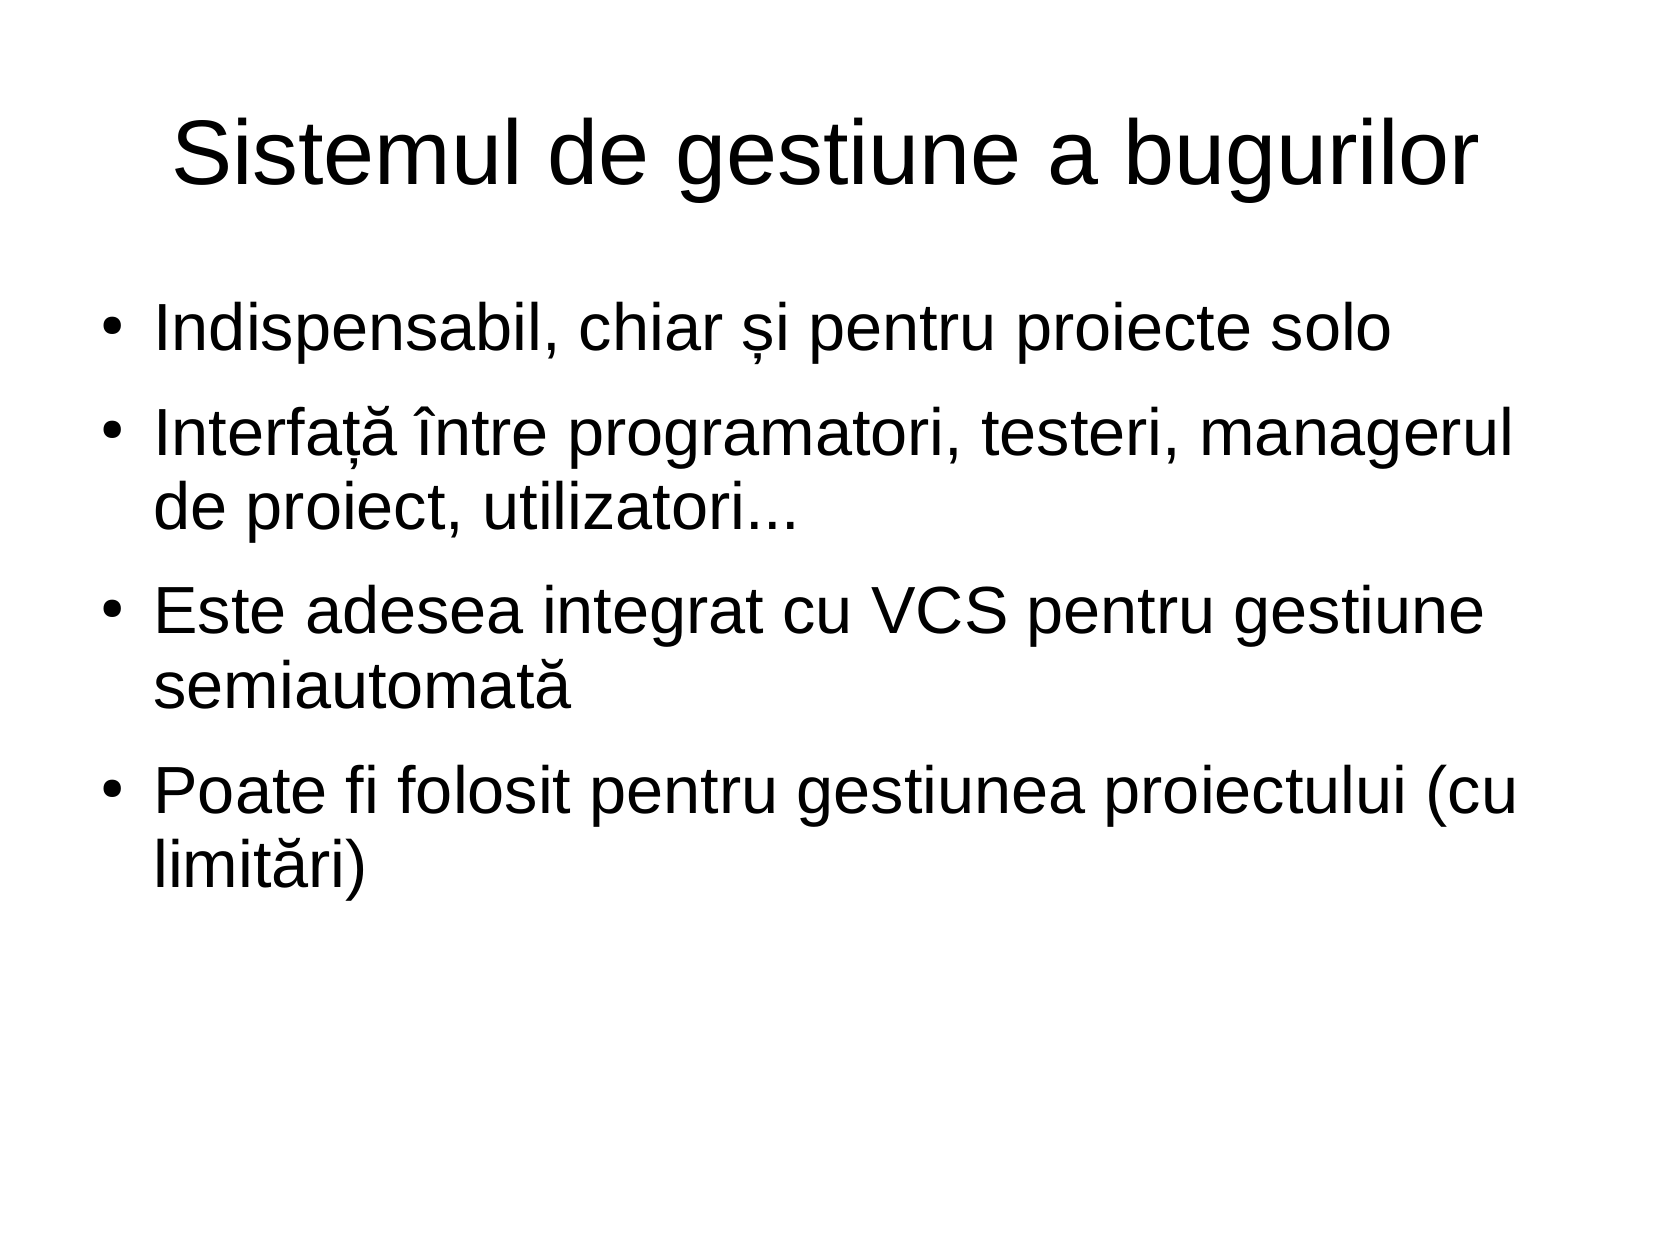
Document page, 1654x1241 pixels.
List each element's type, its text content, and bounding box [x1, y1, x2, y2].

title Sistemul de gestiune a bugurilor [82, 56, 1571, 250]
list Indispensabil, chiar și pentru proiecte solo Interfață între programatori, testeri, managerul de proiect, utilizatori... Este adesea integrat cu VCS pentru gestiune semiautomată Poate fi folosit pentru gestiunea proiectului (cu limitări) [82, 290, 1571, 1109]
